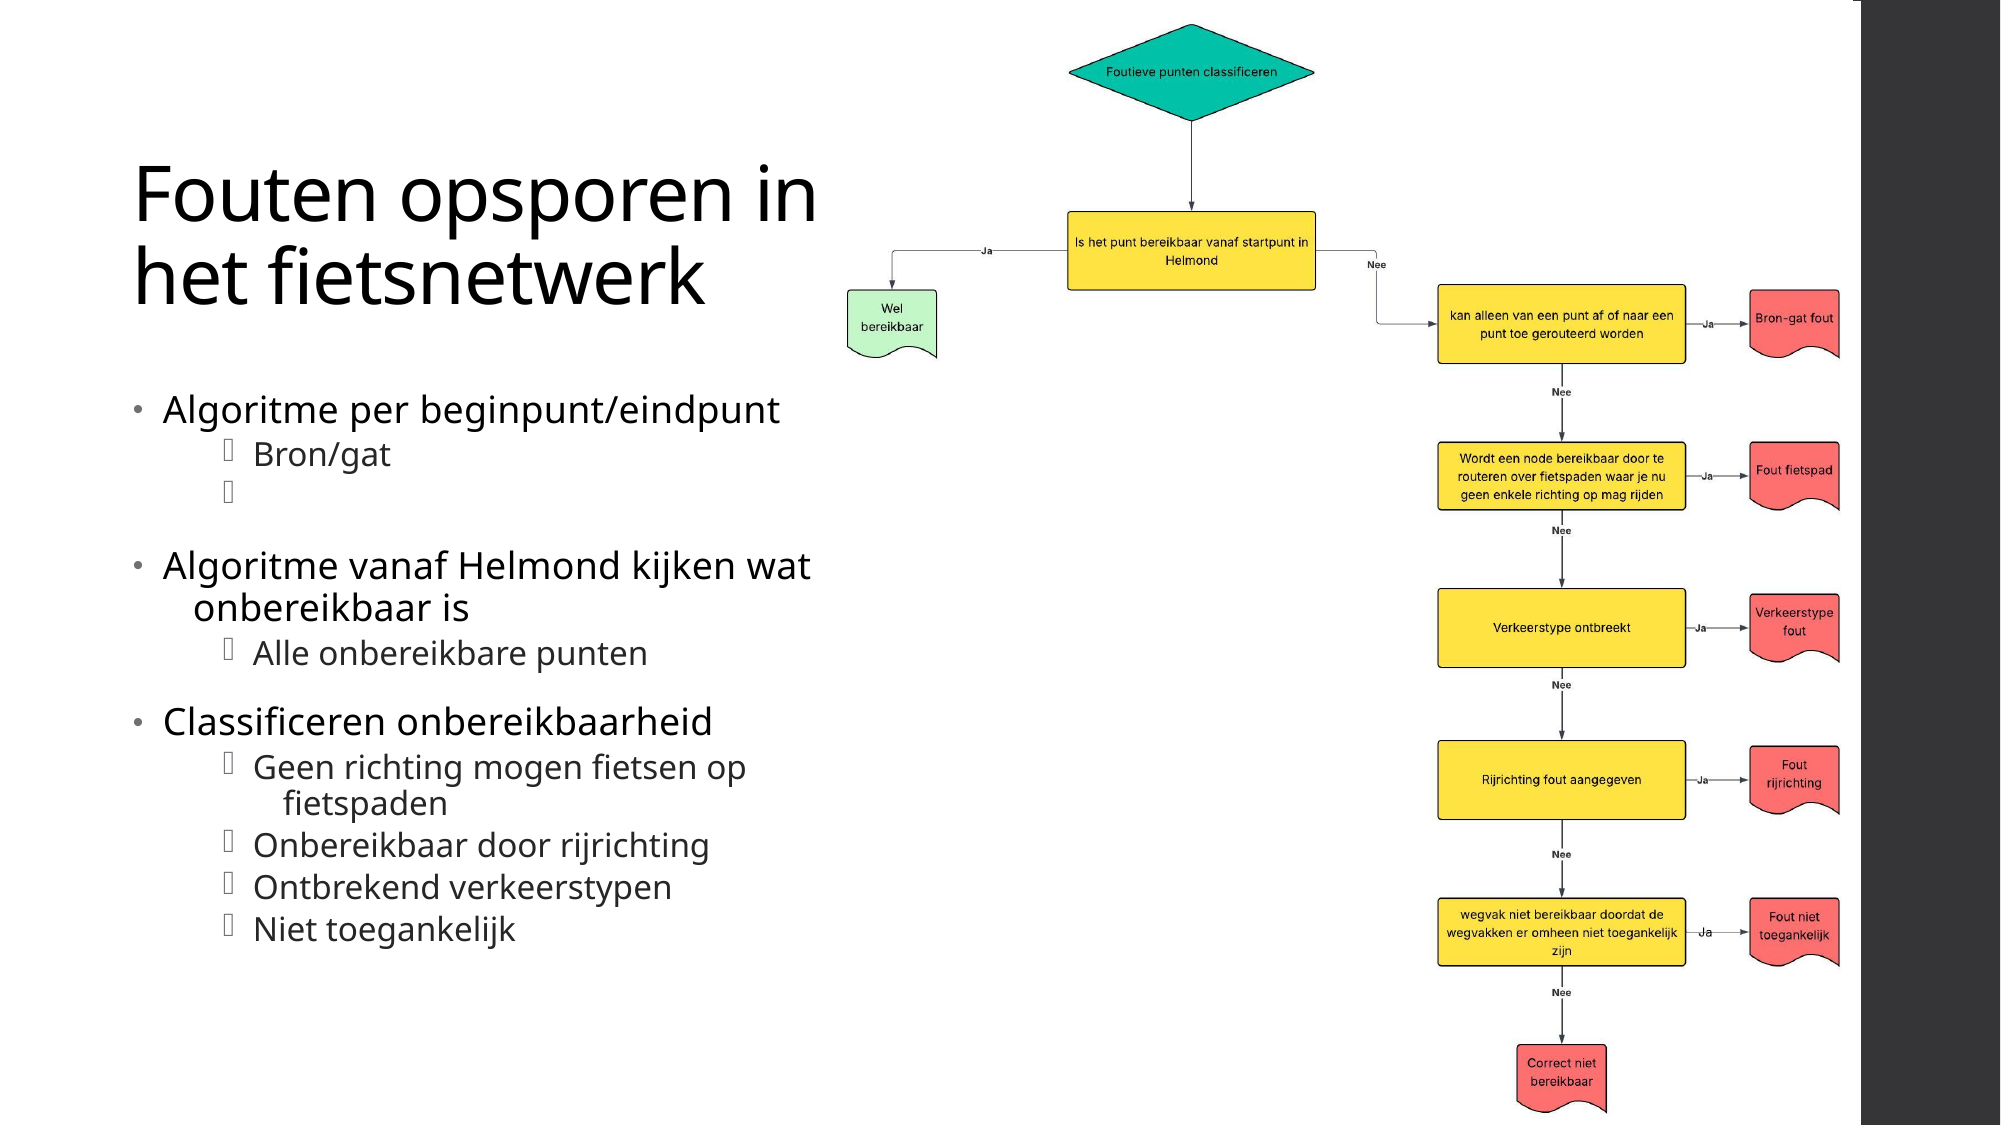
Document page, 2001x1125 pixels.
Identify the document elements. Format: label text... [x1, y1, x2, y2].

picture [825, 1, 1861, 1125]
title Fouten opsporen in het fietsnetwerk [117, 111, 825, 329]
list Algoritme per beginpunt/eindpunt Bron/gat Algoritme vanaf Helmond kijken wat onbereikbaar is Alle onbereikbare punten Classificeren onbereikbaarheid Geen richting mogen fietsen op fietspaden Onbereikbaar door rijrichting Ontbrekend verkeerstypen Niet toegankelijk [117, 381, 825, 1014]
